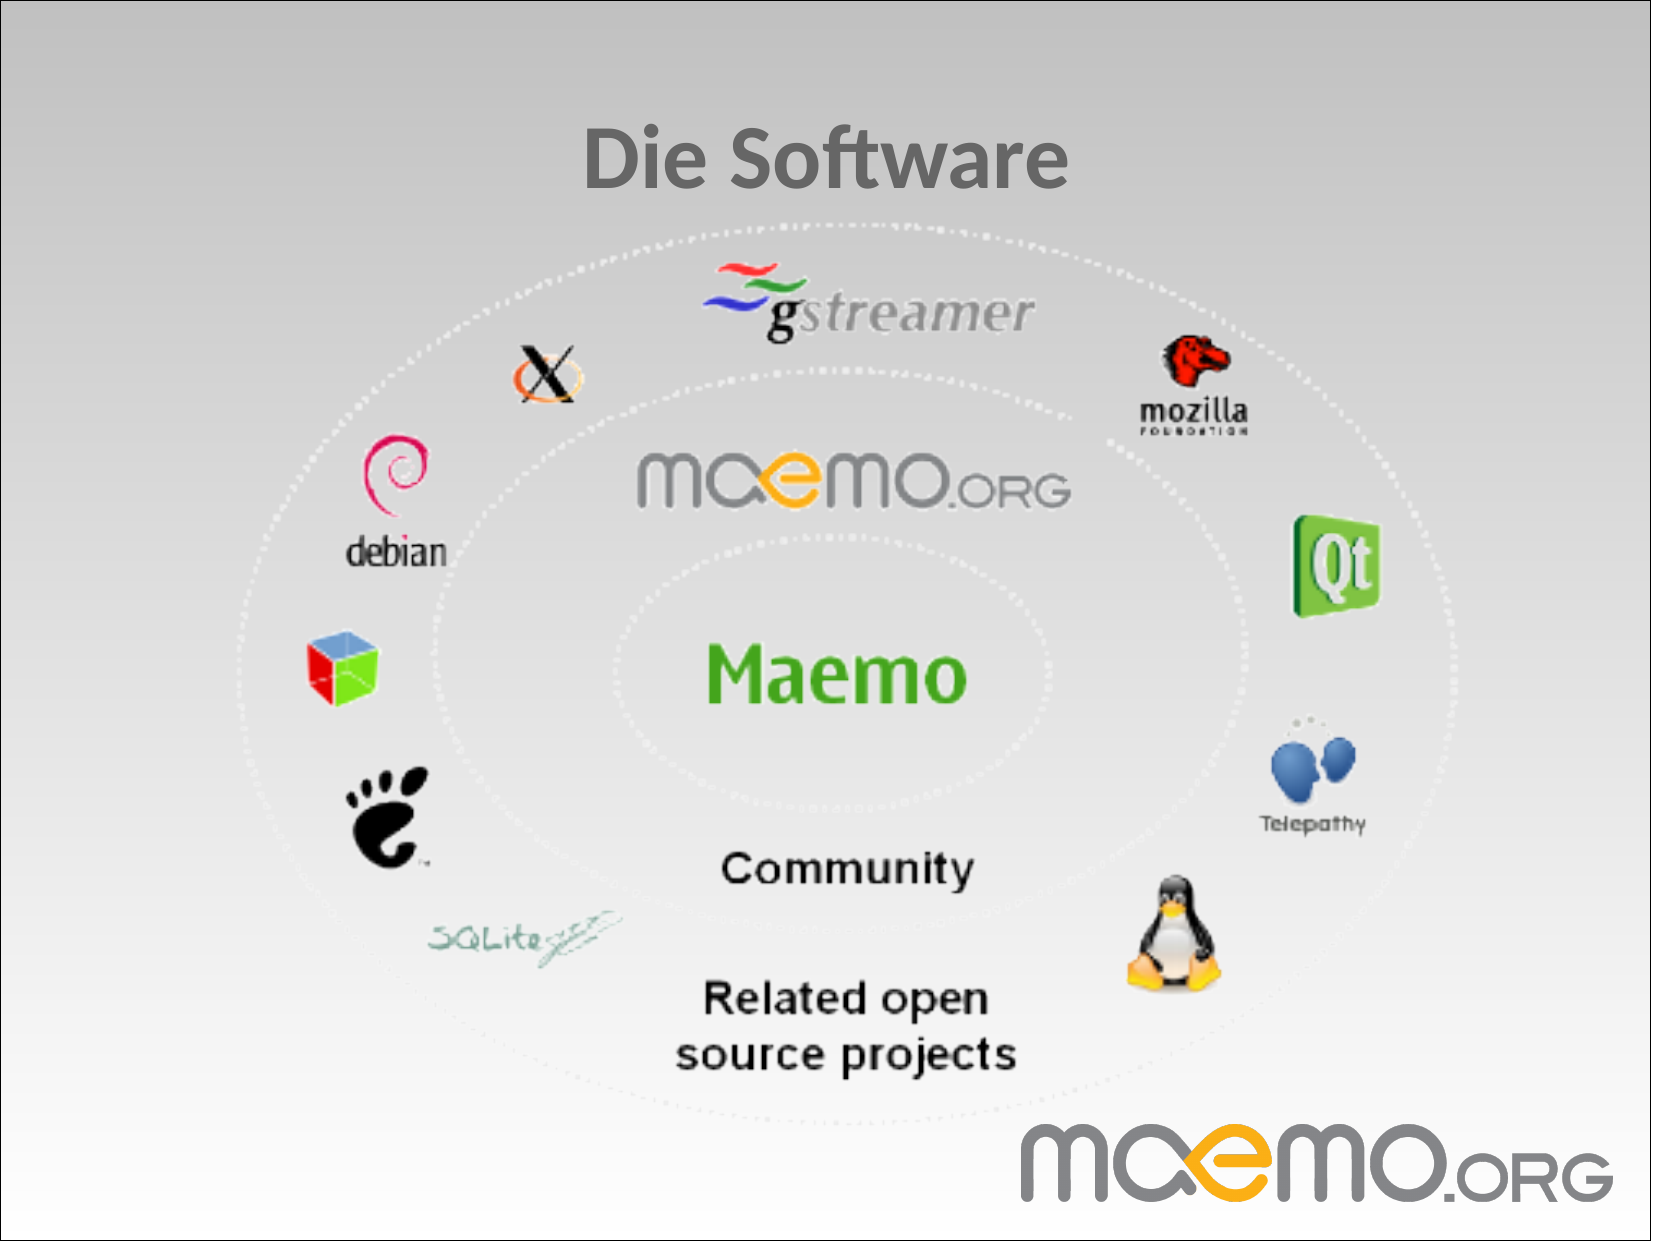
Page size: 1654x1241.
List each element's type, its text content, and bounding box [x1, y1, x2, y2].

title Die Software [82, 82, 1571, 250]
picture [193, 205, 1613, 1202]
